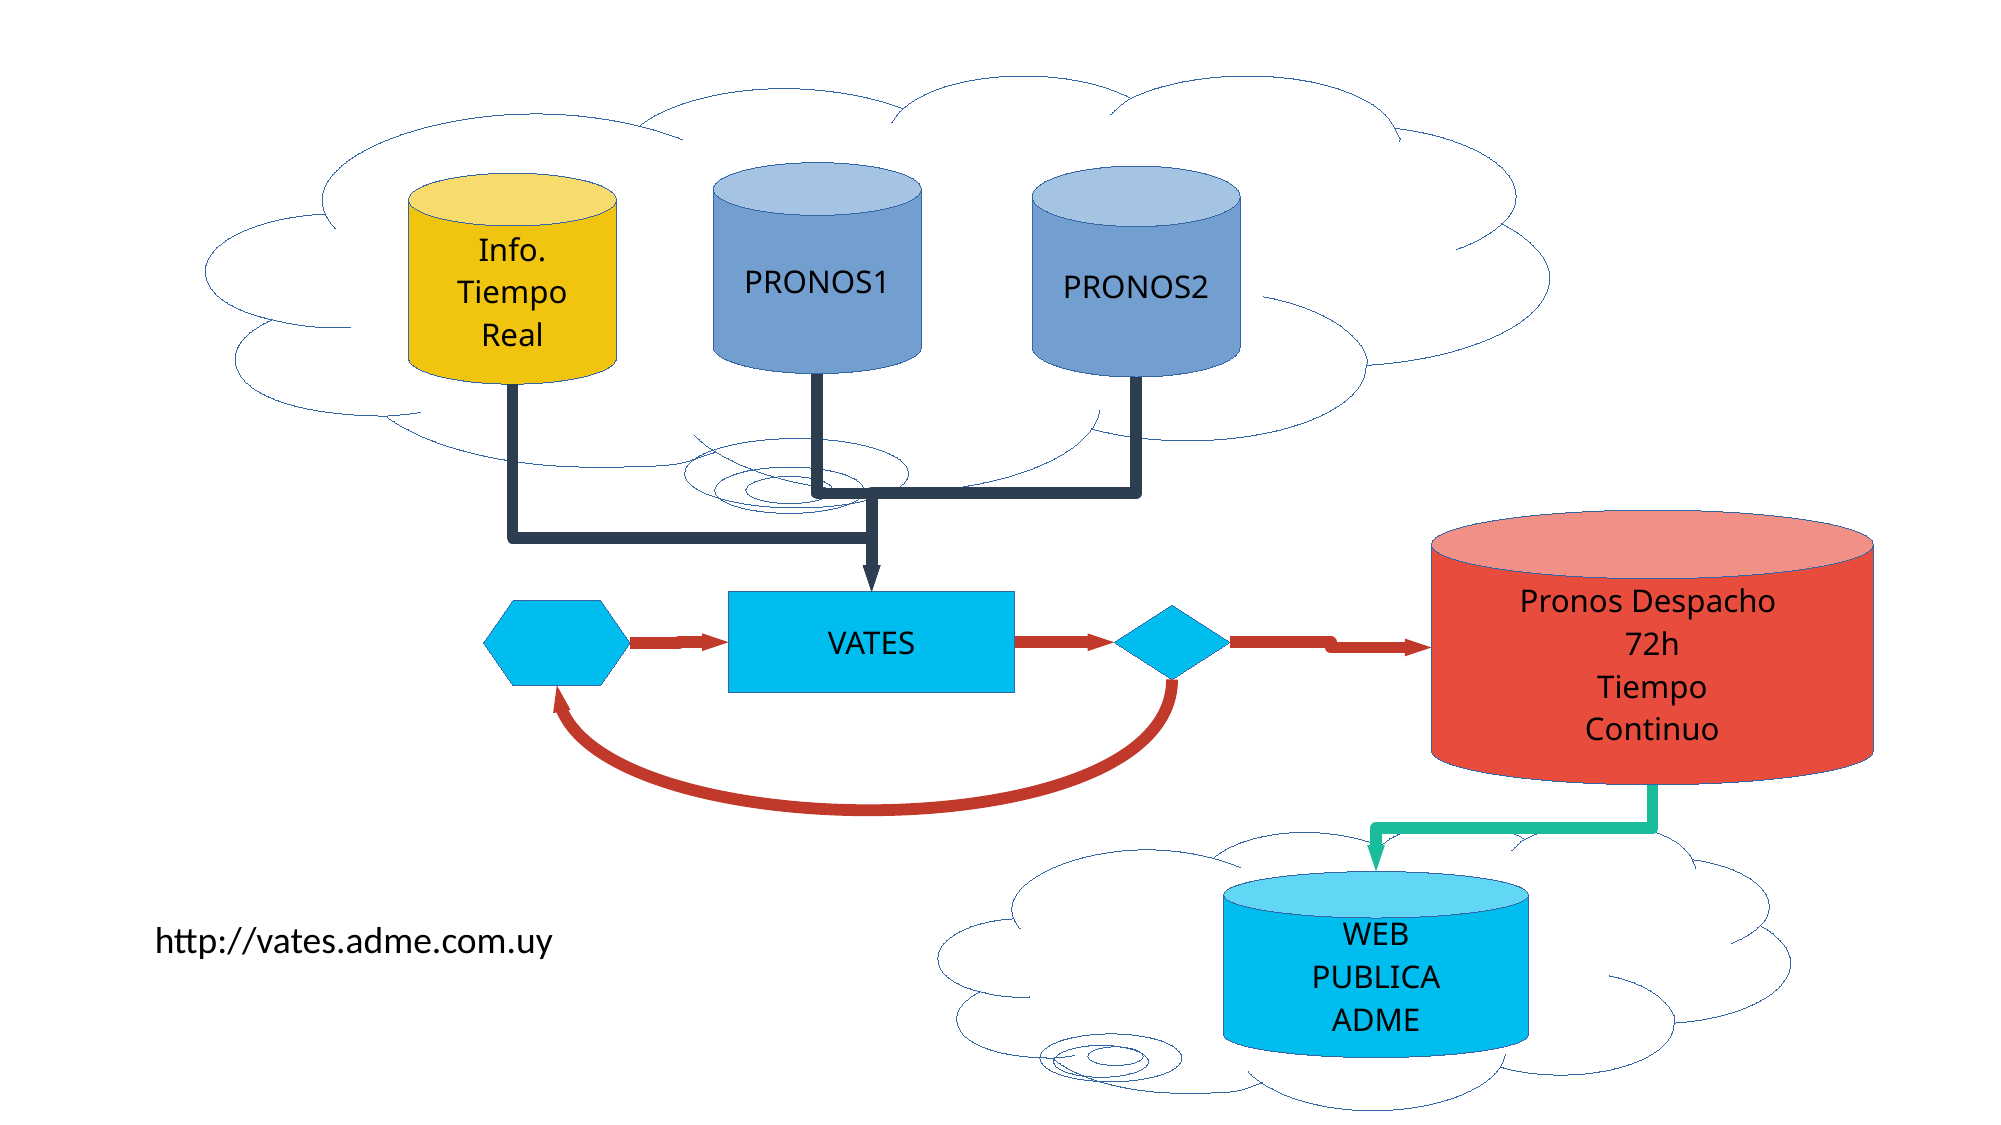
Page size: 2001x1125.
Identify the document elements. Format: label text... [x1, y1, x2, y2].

title http://vates.adme.com.uy [154, 841, 1170, 1048]
text_box PRONOS1 [713, 191, 922, 374]
text_box VATES [728, 591, 1015, 693]
text_box PRONOS2 [1032, 198, 1241, 377]
text_box [483, 600, 630, 686]
text_box Info. Tiempo Real [408, 202, 617, 385]
text_box Pronos Despacho 72h Tiempo Continuo [1431, 546, 1874, 785]
text_box [1114, 605, 1230, 679]
text_box WEB PUBLICA ADME [1223, 896, 1529, 1058]
